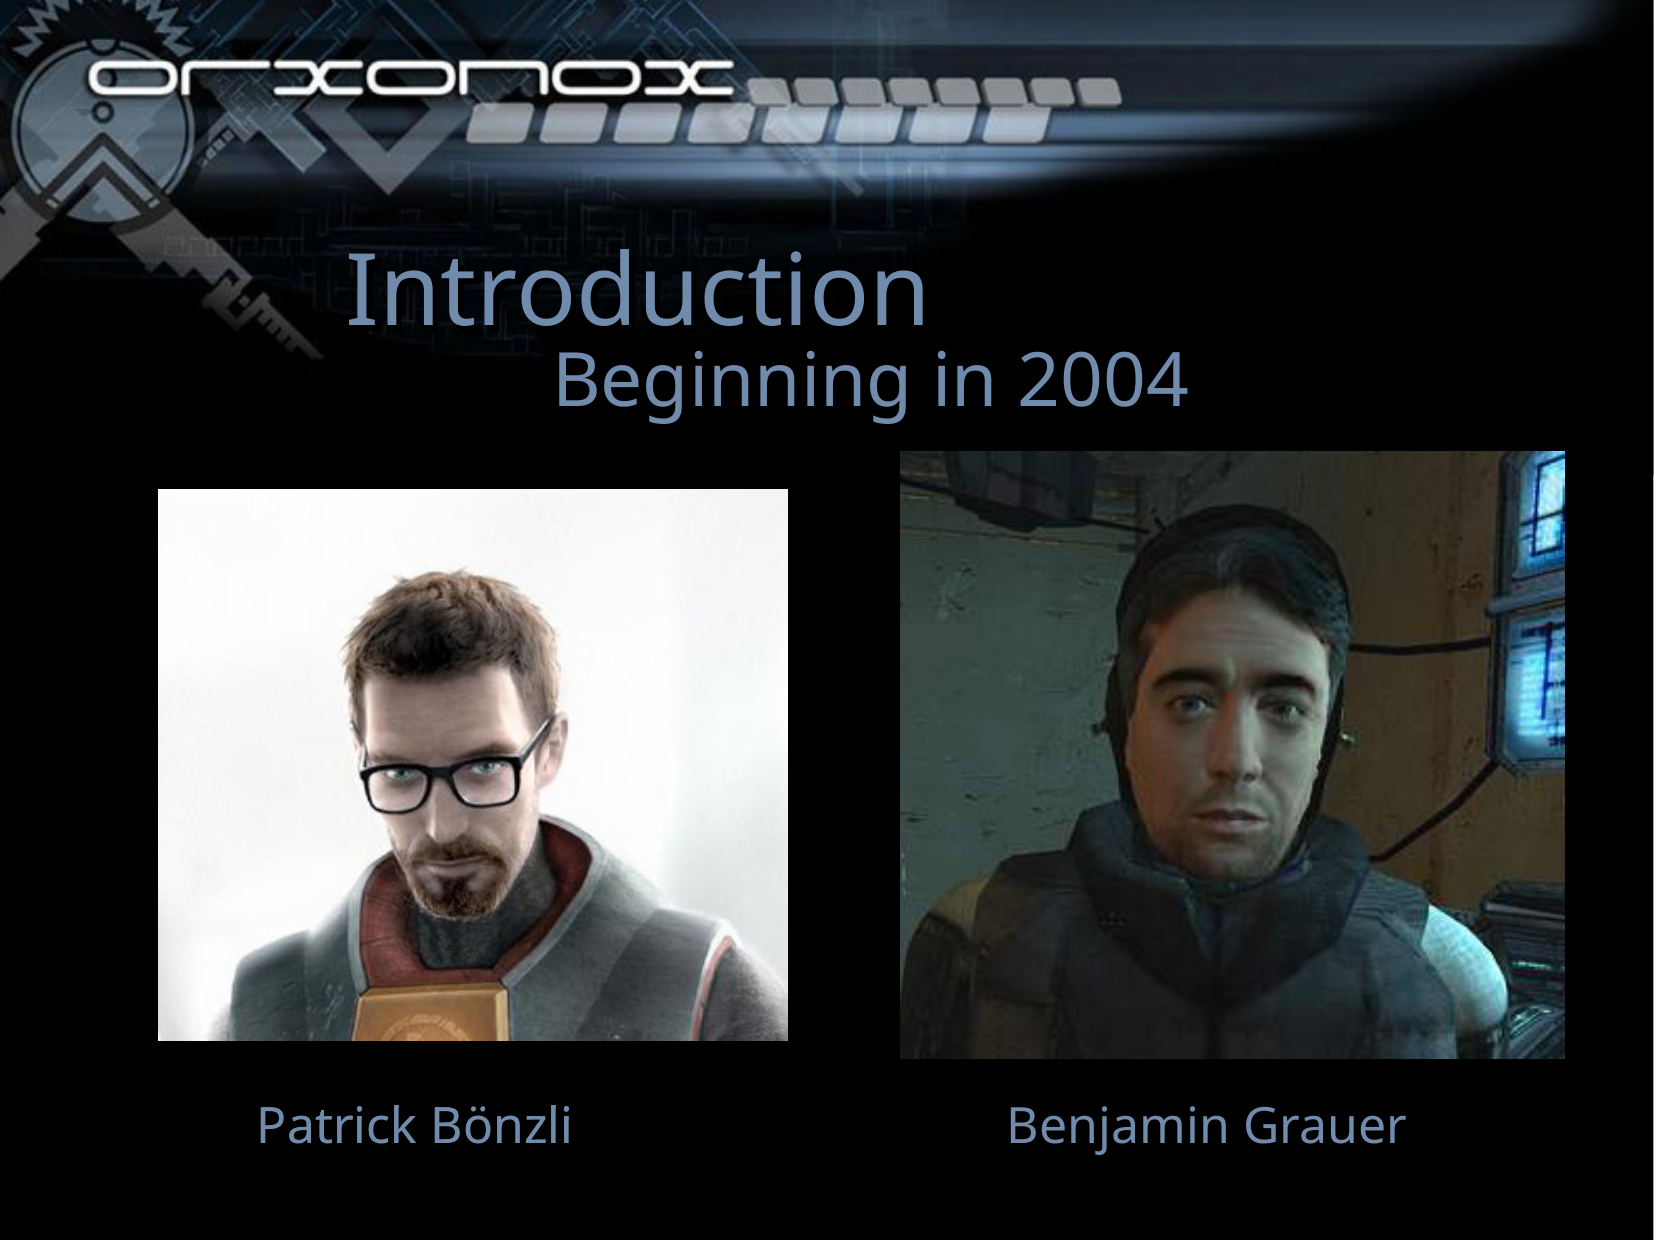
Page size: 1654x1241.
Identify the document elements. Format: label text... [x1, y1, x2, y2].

text_box Benjamin Grauer [956, 1082, 1530, 1156]
text_box Introduction [330, 211, 1418, 343]
text_box Beginning in 2004 [537, 319, 1654, 422]
text_box Patrick Bönzli [206, 1082, 709, 1156]
picture [158, 489, 788, 1041]
picture [0, 0, 1654, 1059]
